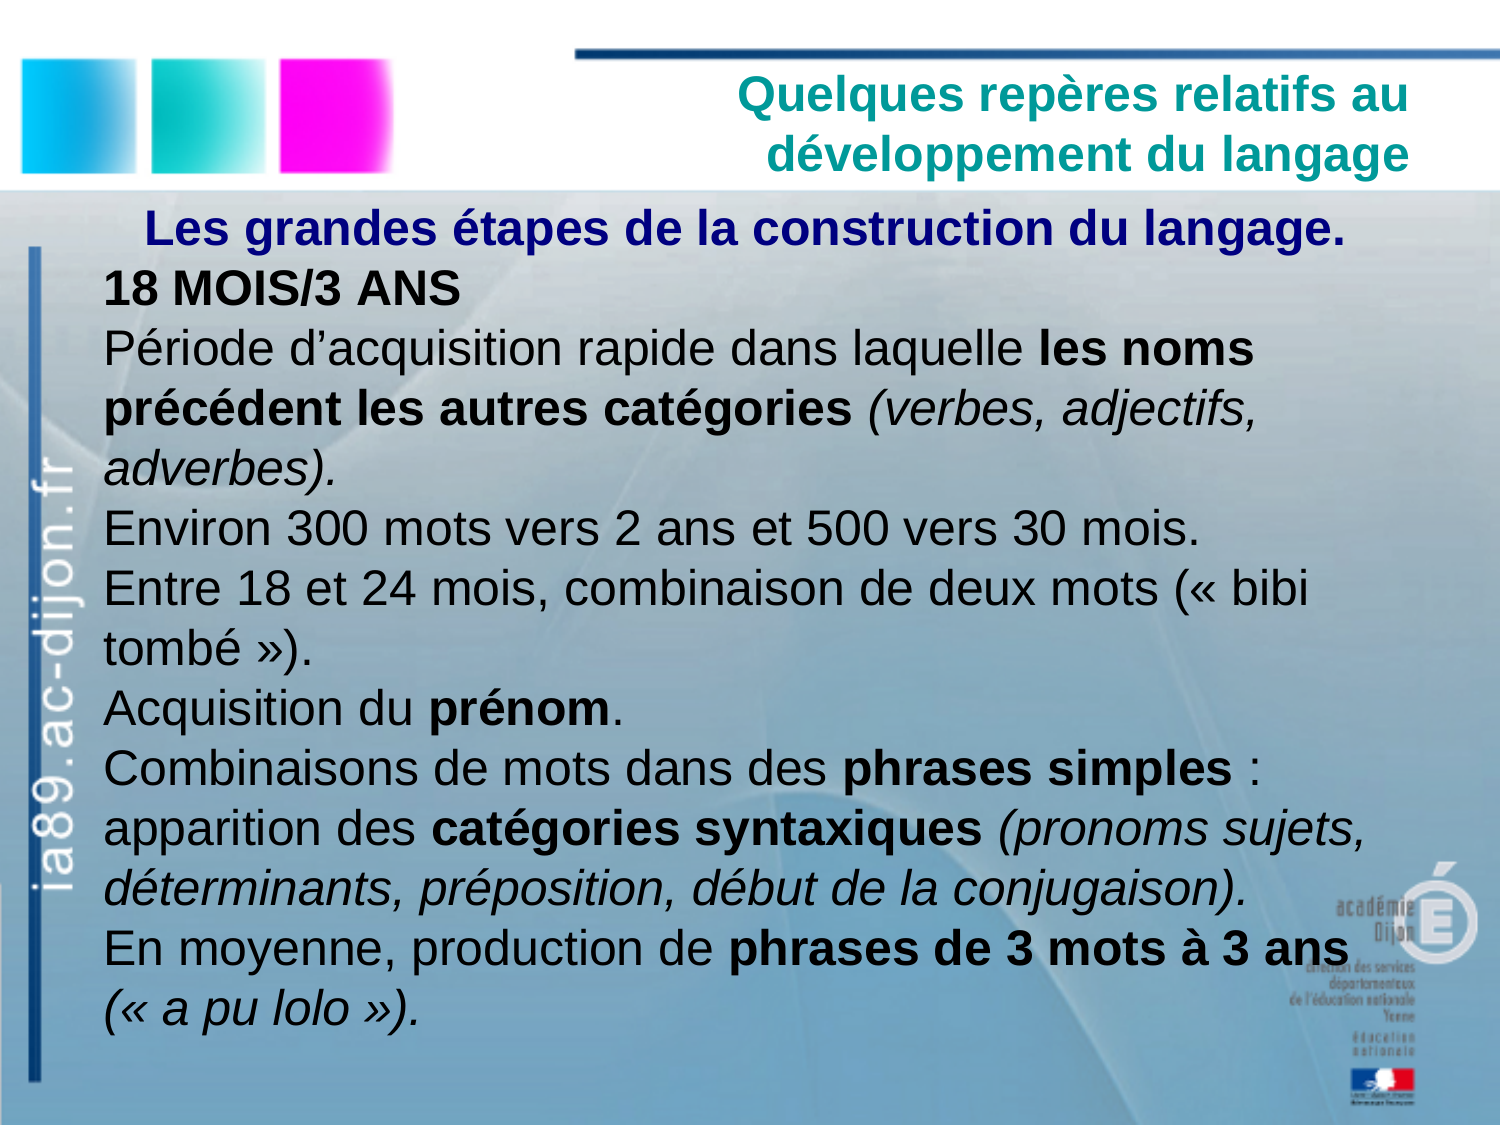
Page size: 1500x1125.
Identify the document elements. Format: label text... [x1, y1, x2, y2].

picture [0, 0, 1500, 1125]
title Quelques repères relatifs au développement du langage [454, 42, 1425, 200]
list Les grandes étapes de la construction du langage. 18 MOIS/3 ANS Période d’acquisition rapide dans laquelle les noms précédent les autres catégories (verbes, adjectifs, adverbes). Environ 300 mots vers 2 ans et 500 vers 30 mois. Entre 18 et 24 mois, combinaison de deux mots (« bibi tombé »). Acquisition du prénom. Combinaisons de mots dans des phrases simples : apparition des catégories syntaxiques (pronoms sujets, déterminants, préposition, début de la conjugaison). En moyenne, production de phrases de 3 mots à 3 ans (« a pu lolo »). [88, 188, 1404, 1044]
